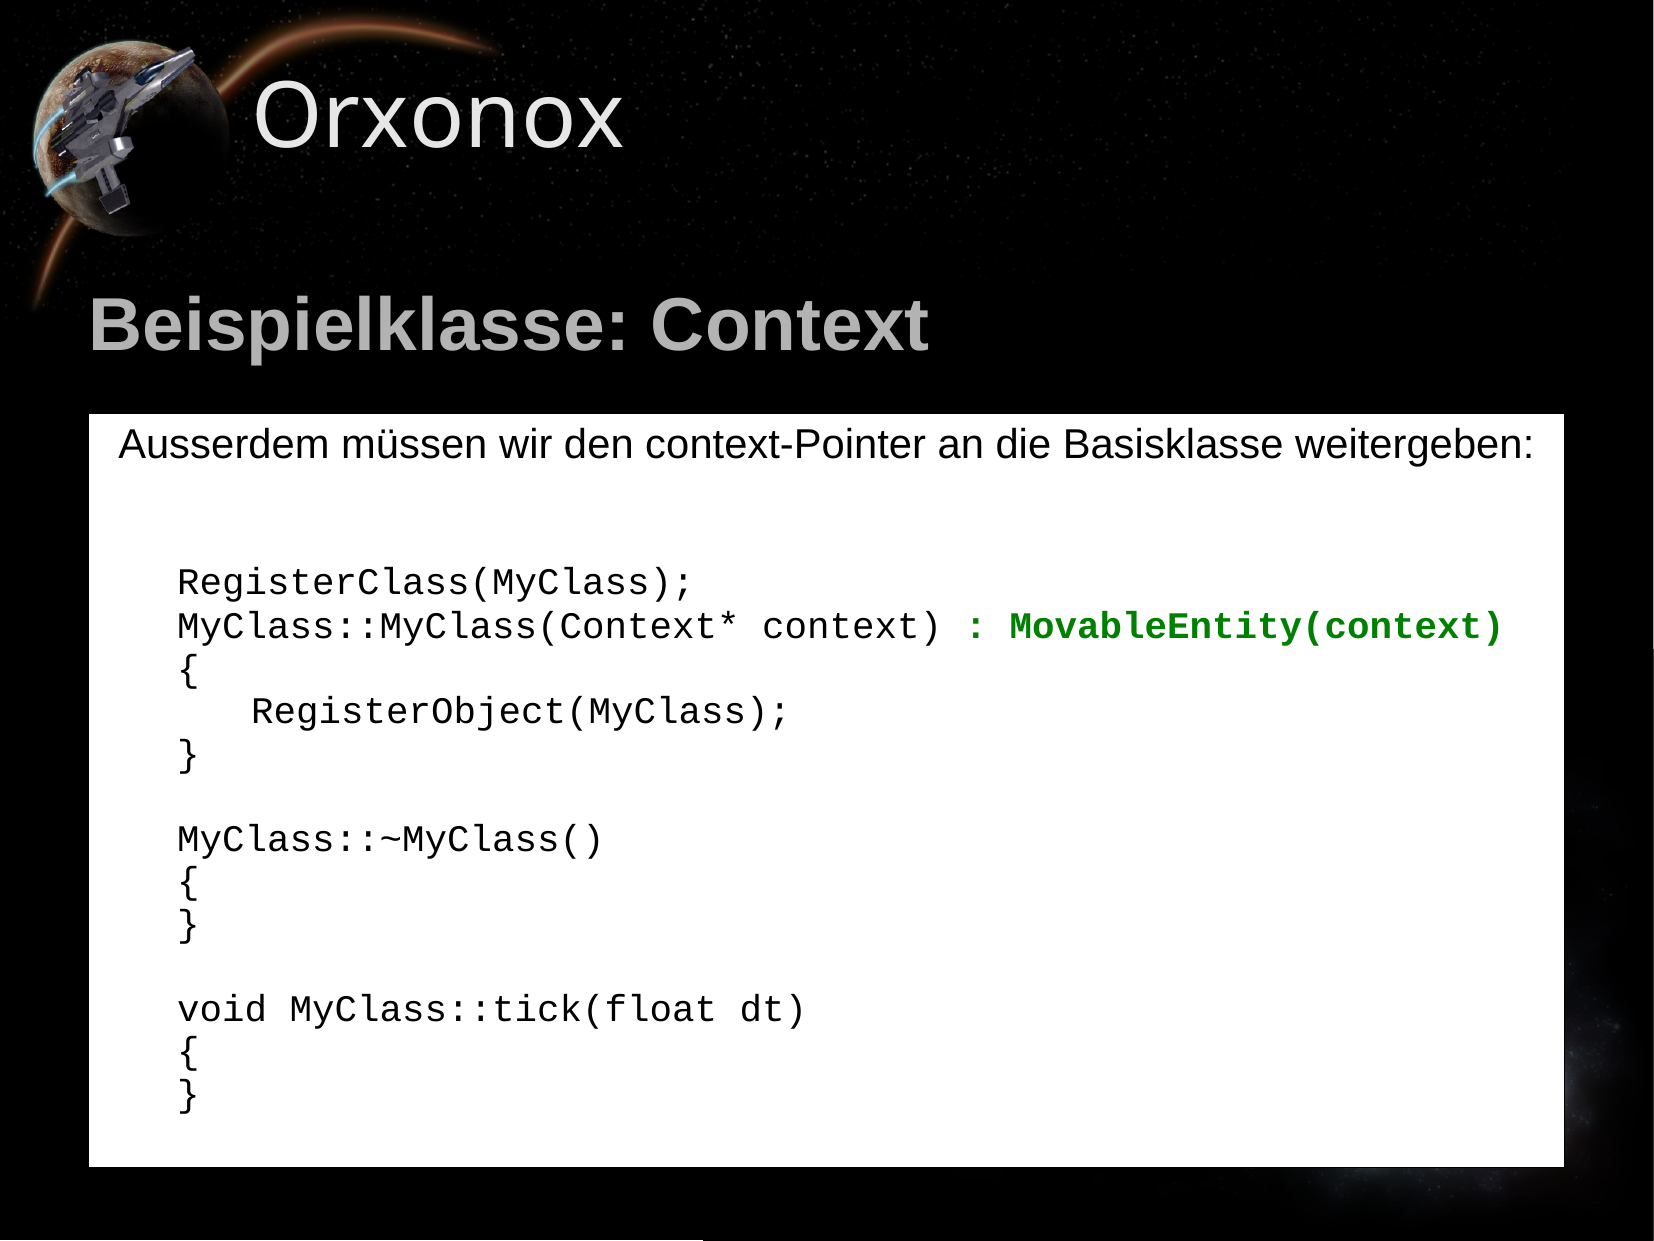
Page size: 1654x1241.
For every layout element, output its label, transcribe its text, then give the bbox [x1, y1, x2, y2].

title Beispielklasse: Context [88, 265, 1577, 384]
text_box Ausserdem müssen wir den context-Pointer an die Basisklasse weitergeben: RegisterClass(MyClass); MyClass::MyClass(Context* context) : MovableEntity(context) { RegisterObject(MyClass); } MyClass::~MyClass() { } void MyClass::tick(float dt) { } [88, 413, 1565, 1168]
picture [0, 0, 1607, 443]
picture [703, 649, 1654, 1241]
